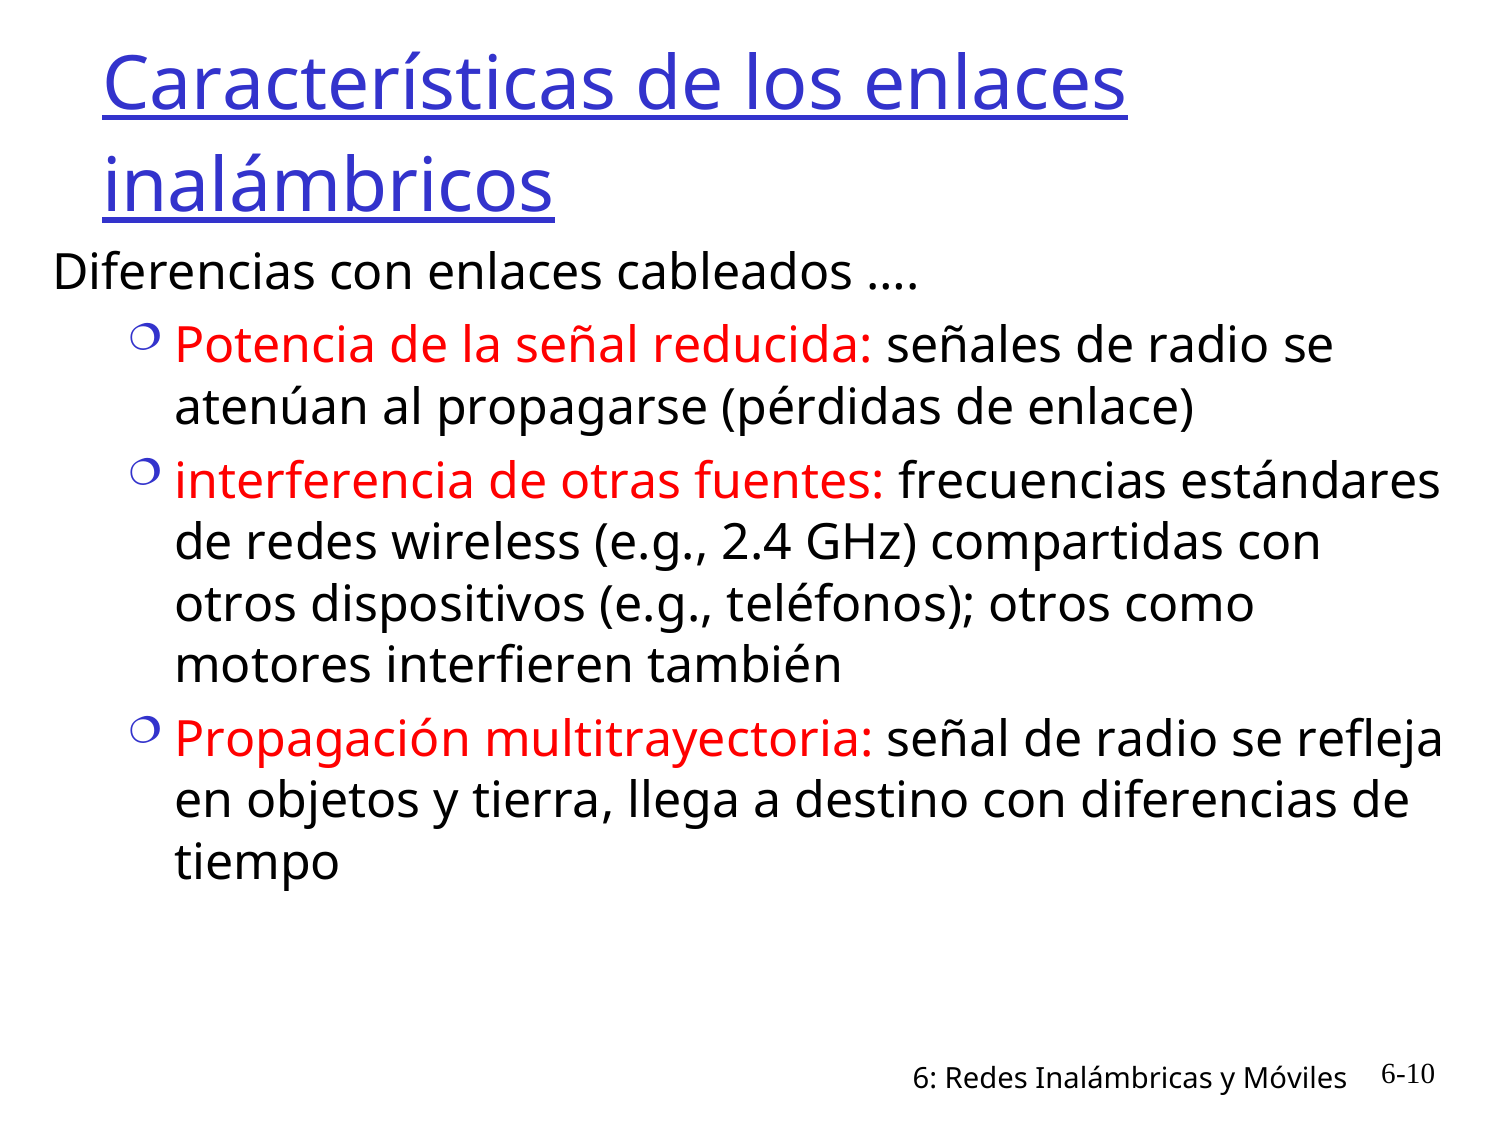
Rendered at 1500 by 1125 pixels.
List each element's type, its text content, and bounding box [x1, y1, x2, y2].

list Diferencias con enlaces cableados …. Potencia de la señal reducida: señales de radio se atenúan al propagarse (pérdidas de enlace) interferencia de otras fuentes: frecuencias estándares de redes wireless (e.g., 2.4 GHz) compartidas con otros dispositivos (e.g., teléfonos); otros como motores interfieren también Propagación multitrayectoria: señal de radio se refleja en objetos y tierra, llega a destino con diferencias de tiempo [37, 232, 1463, 1085]
title Características de los enlaces inalámbricos [87, 36, 1363, 227]
